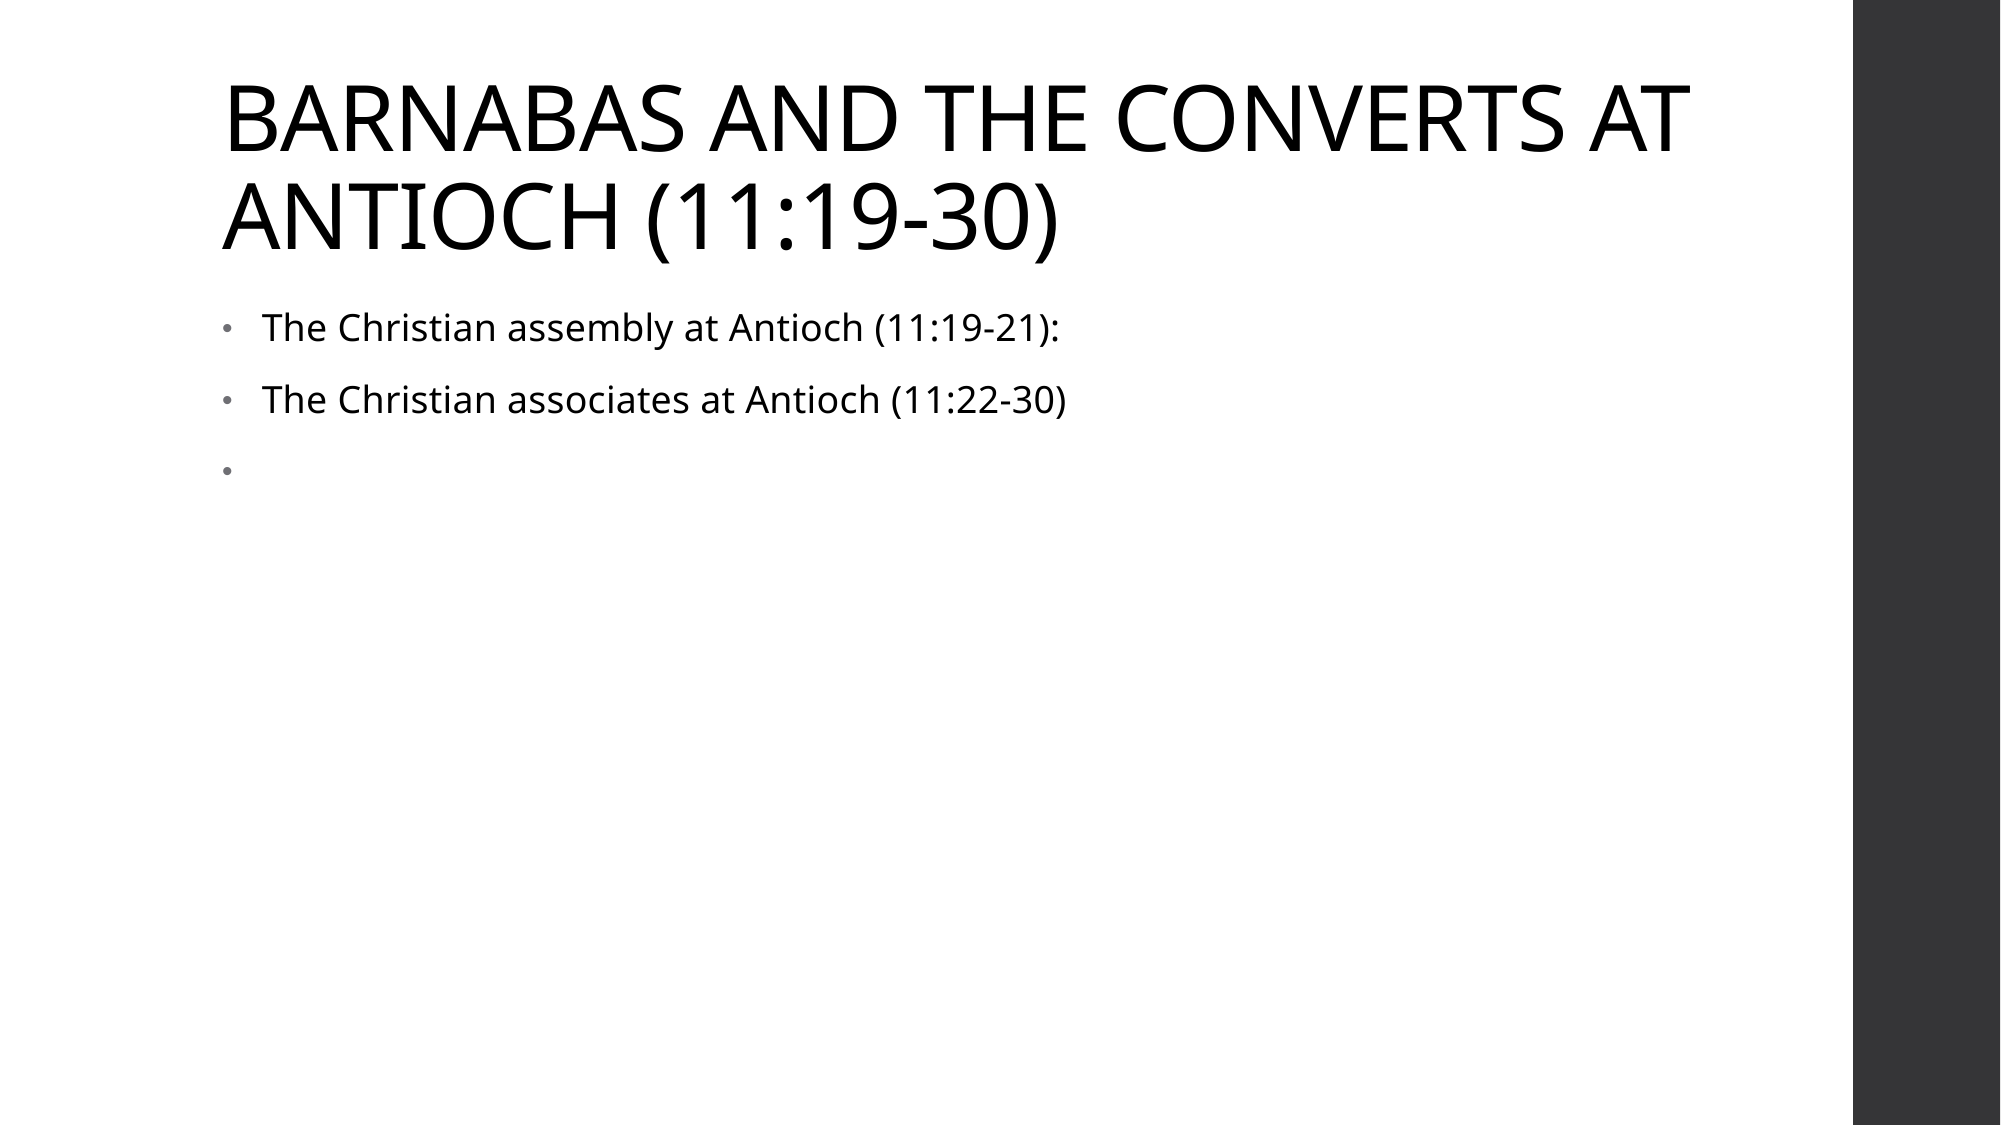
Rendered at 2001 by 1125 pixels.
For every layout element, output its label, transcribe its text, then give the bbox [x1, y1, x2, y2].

title BARNABAS AND THE CONVERTS AT ANTIOCH (11:19-30) [206, 60, 1797, 278]
list The Christian assembly at Antioch (11:19-21): The Christian associates at Antioch (11:22-30) [206, 299, 1617, 1014]
